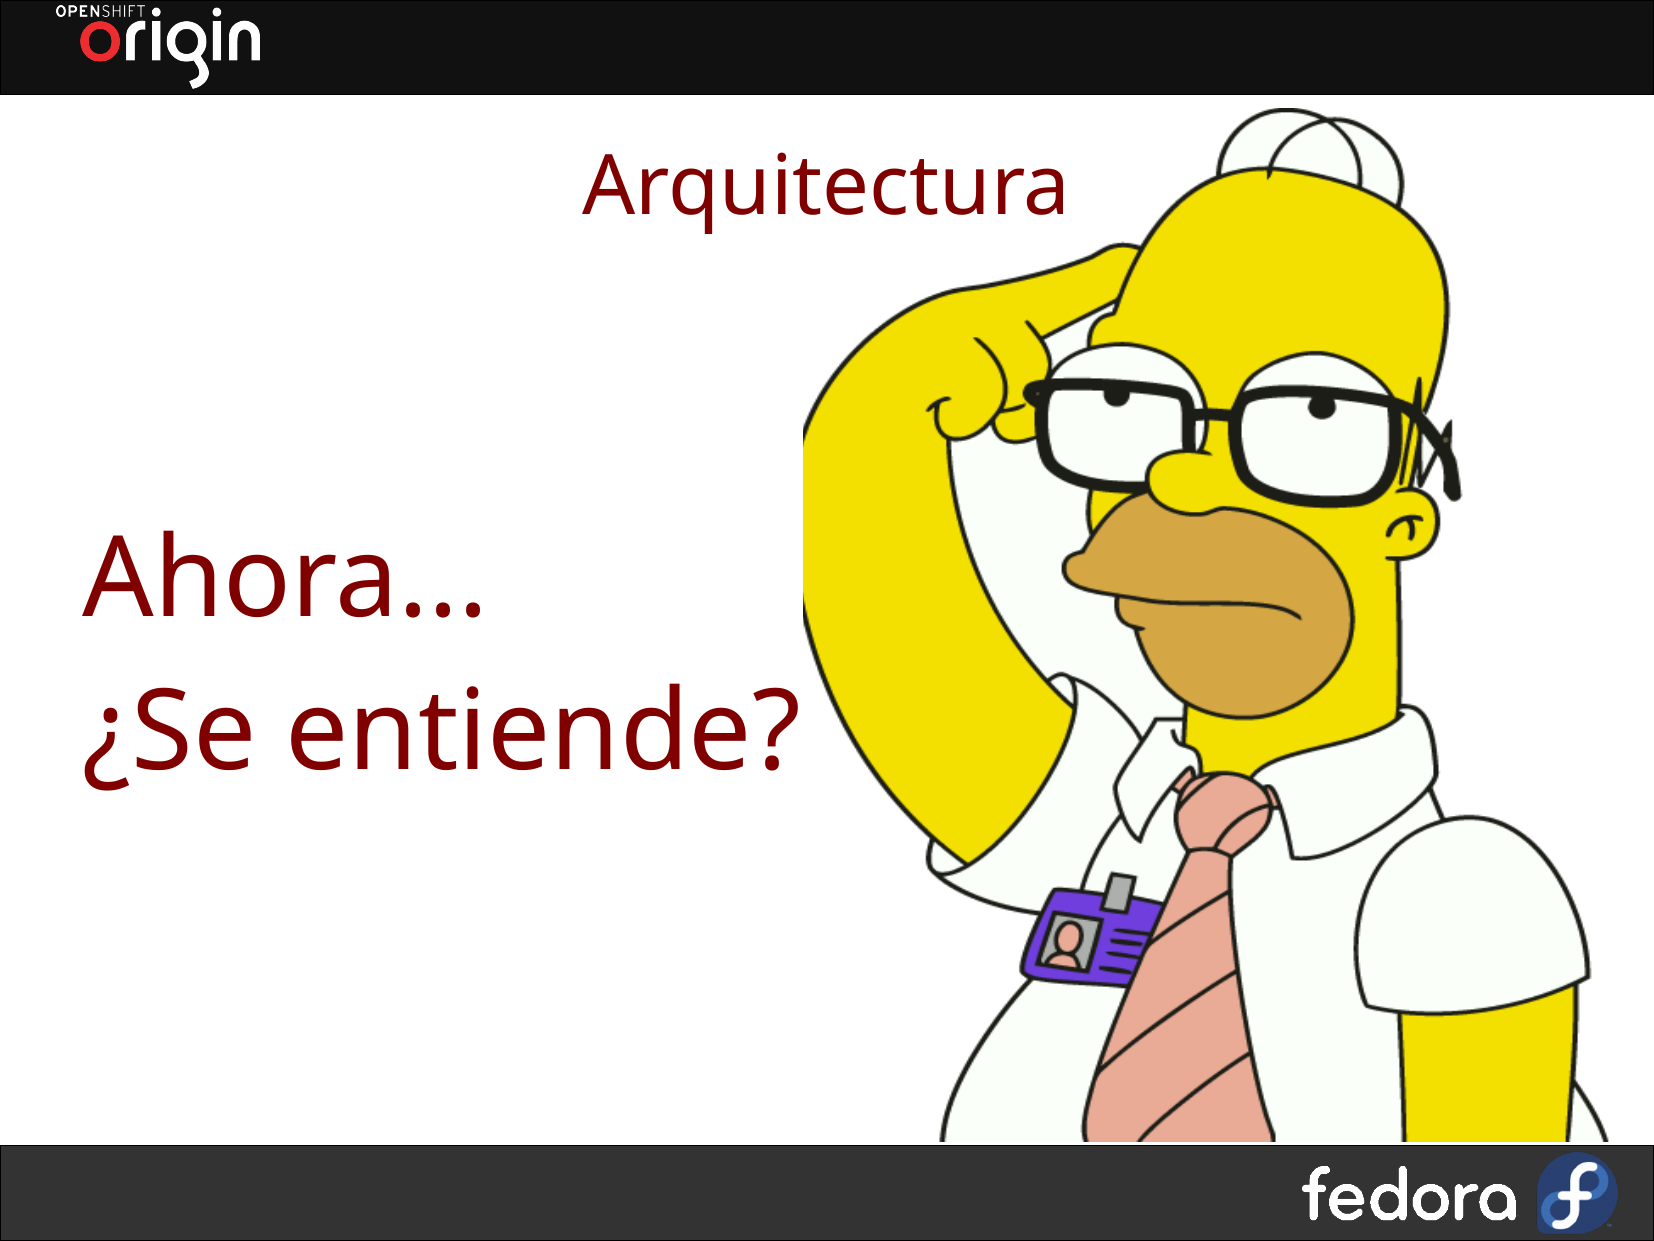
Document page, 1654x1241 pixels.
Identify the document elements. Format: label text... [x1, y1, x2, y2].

picture [803, 108, 1623, 1142]
picture [56, 5, 260, 89]
list Ahora... ¿Se entiende? [82, 496, 1134, 804]
picture [1299, 1151, 1619, 1235]
title Arquitectura [82, 78, 1571, 287]
